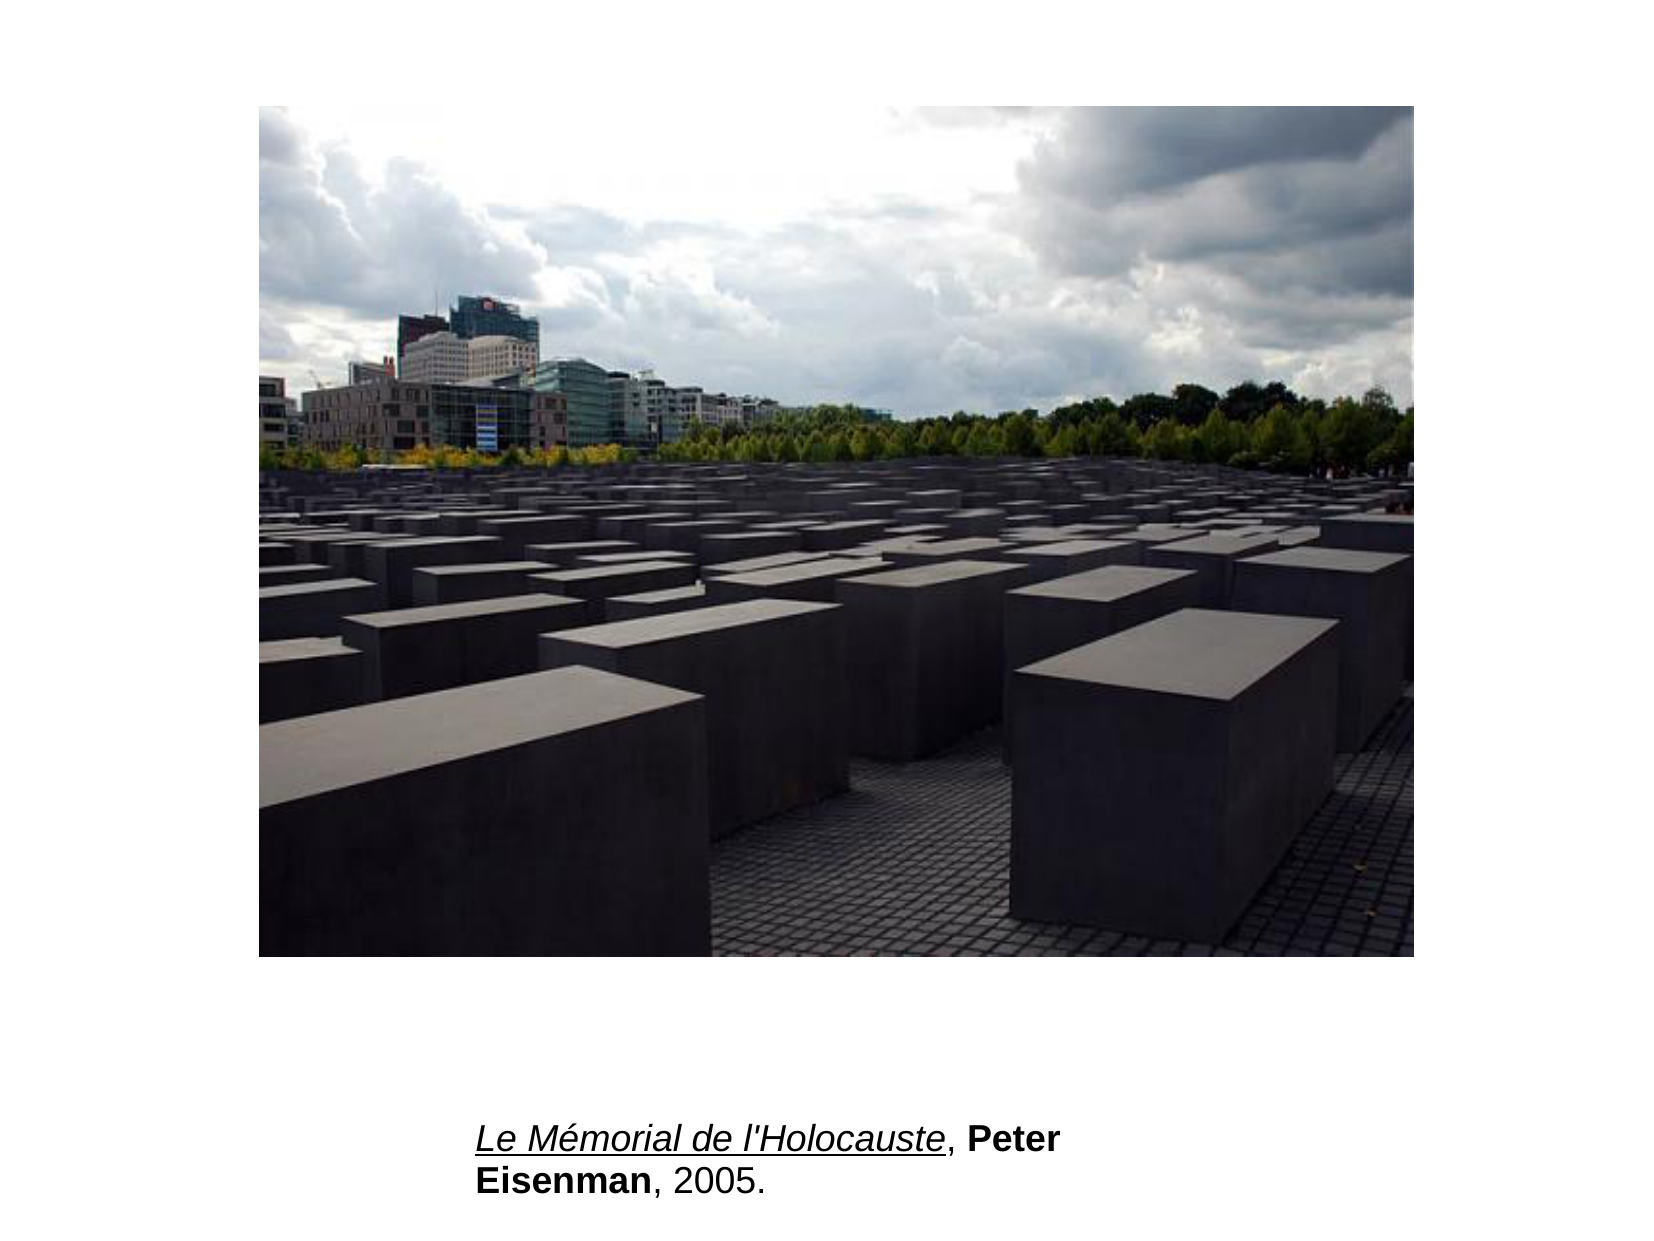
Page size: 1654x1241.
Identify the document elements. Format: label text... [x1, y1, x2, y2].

picture [259, 106, 1414, 957]
text_box Le Mémorial de l'Holocauste, Peter Eisenman, 2005. [460, 1110, 1146, 1212]
